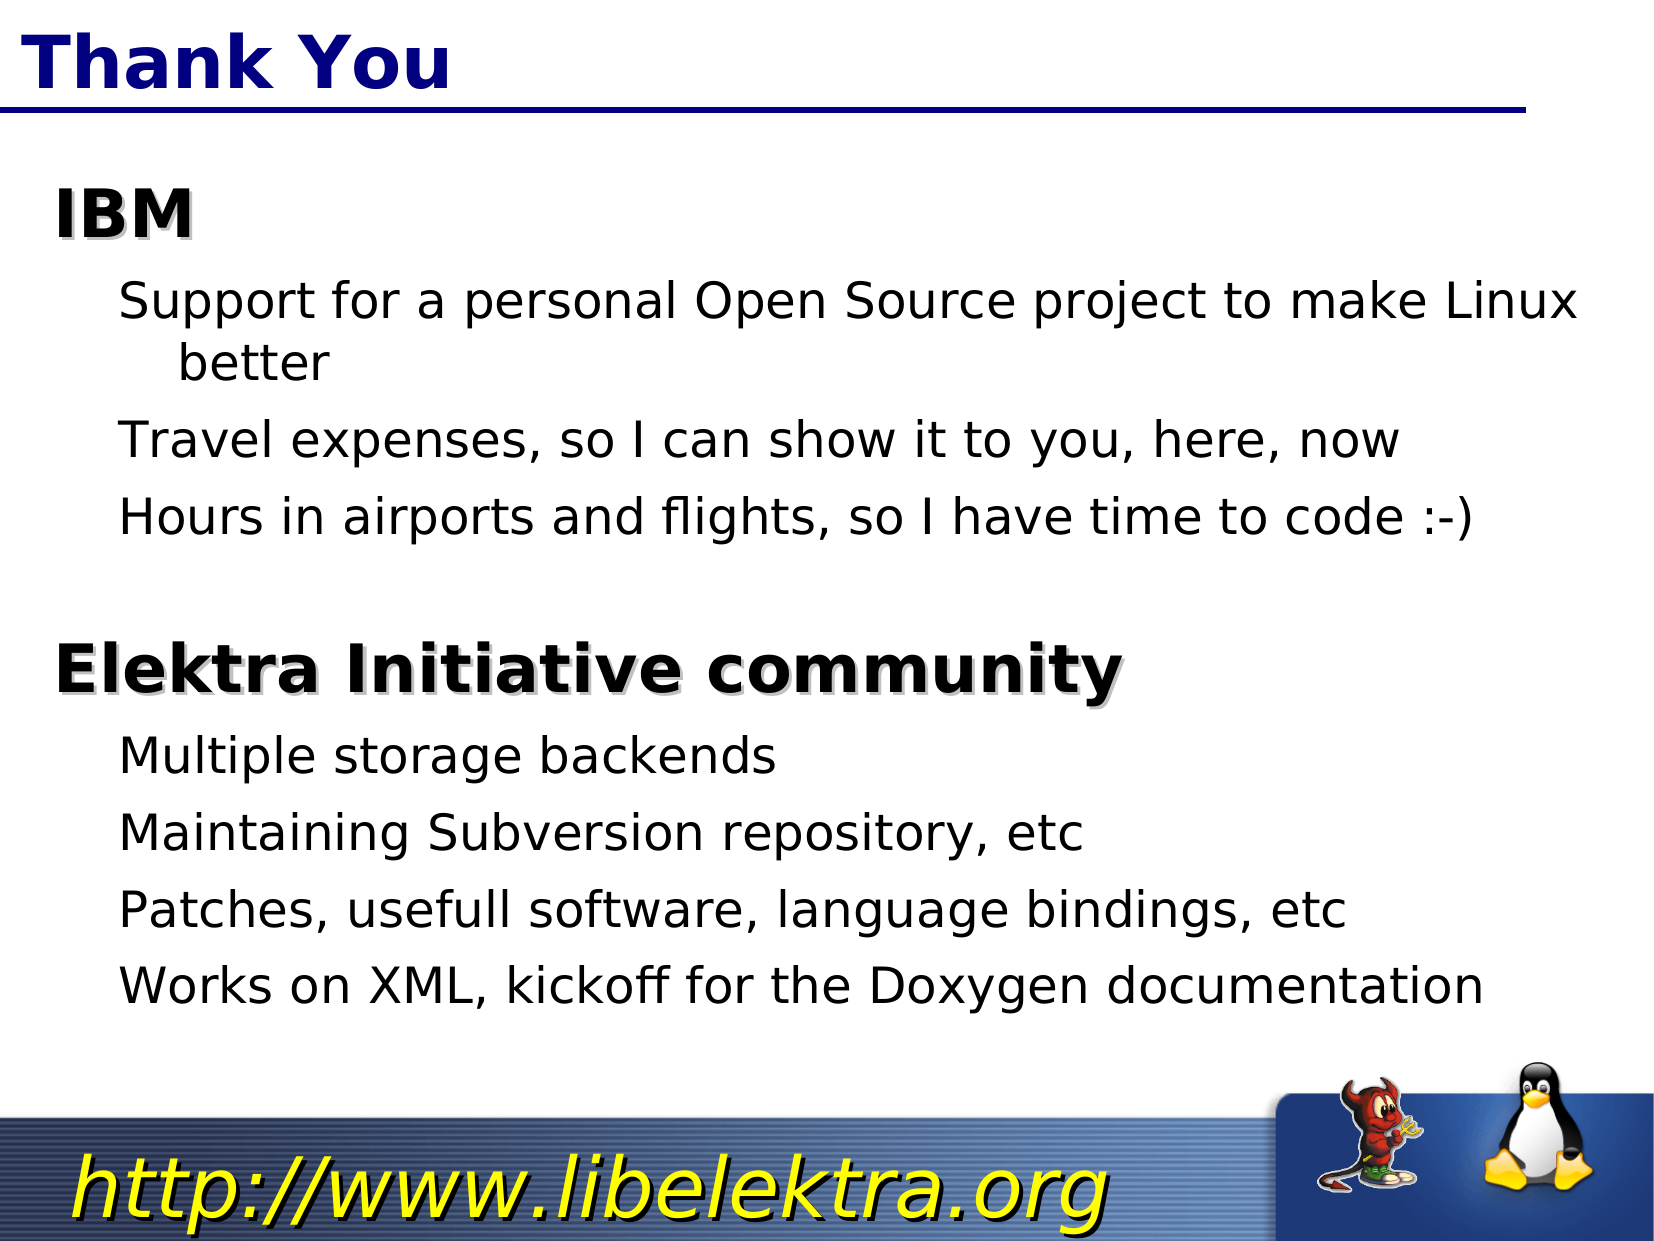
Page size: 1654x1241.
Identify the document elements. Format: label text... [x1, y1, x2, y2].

picture [0, 1061, 1654, 1241]
list IBM Support for a personal Open Source project to make Linux better Travel expenses, so I can show it to you, here, now Hours in airports and flights, so I have time to code :-) Elektra Initiative community Multiple storage backends Maintaining Subversion repository, etc Patches, usefull software, language bindings, etc Works on XML, kickoff for the Doxygen documentation [38, 162, 1613, 1075]
text_box Thank You [21, 14, 1611, 111]
